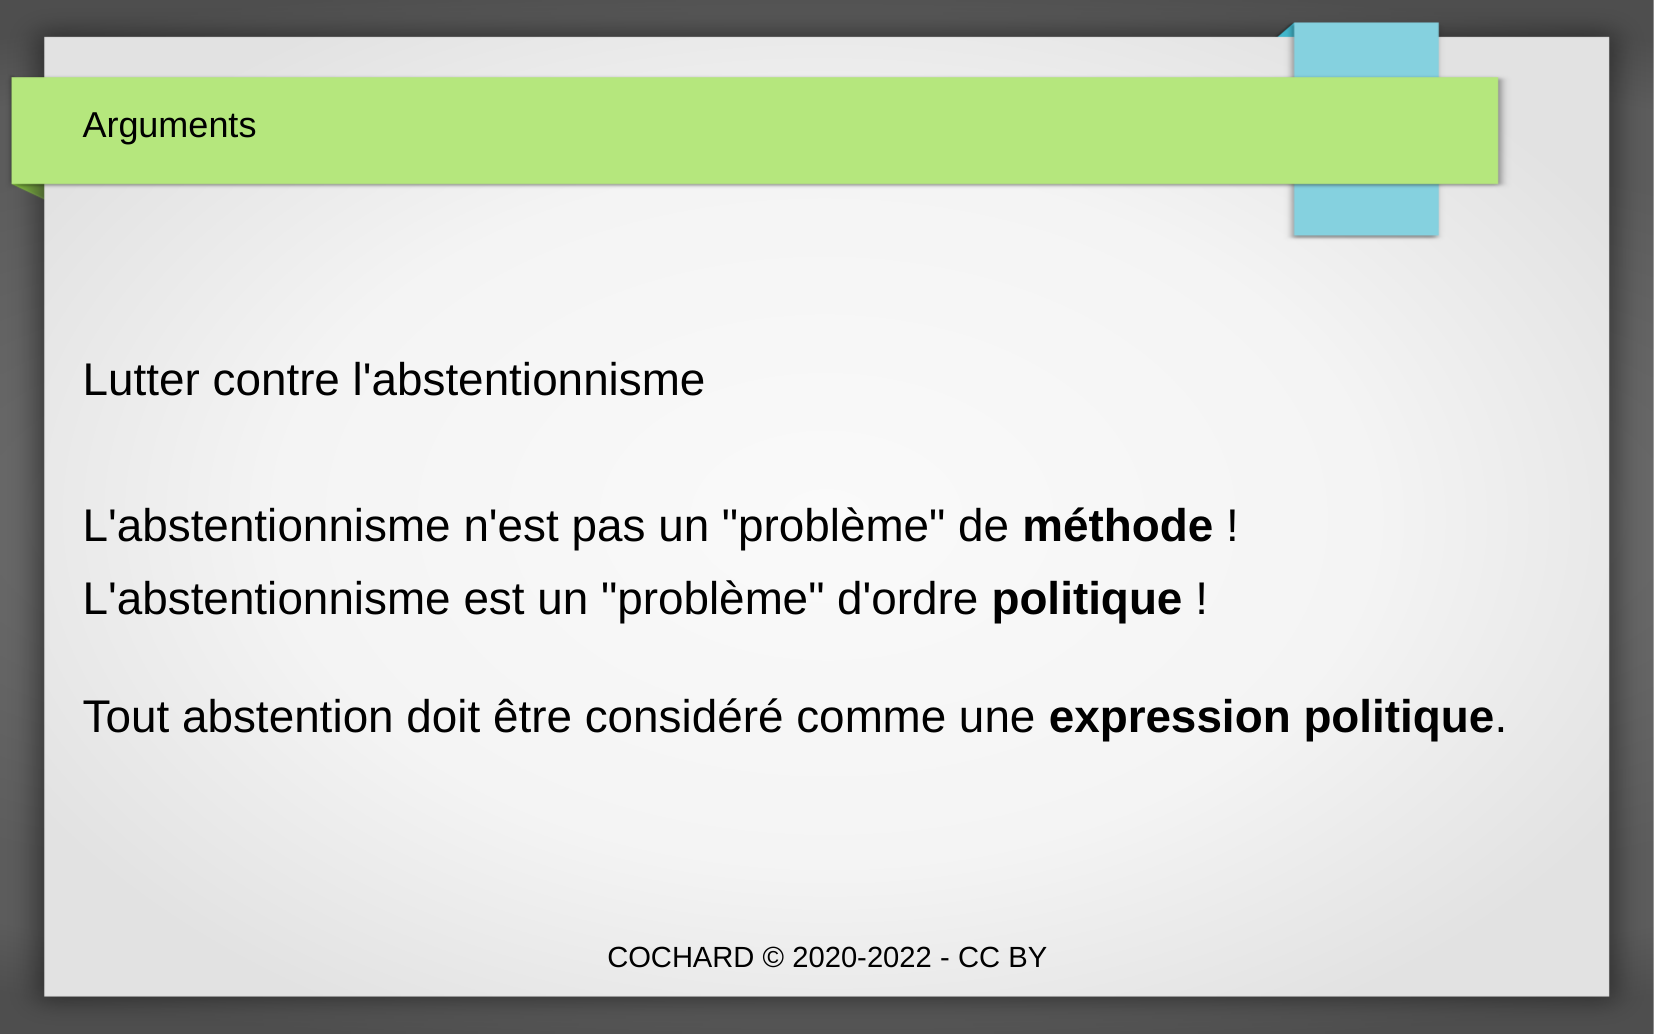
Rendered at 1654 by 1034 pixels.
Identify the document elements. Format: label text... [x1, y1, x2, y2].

title Arguments [82, 39, 1235, 210]
list Lutter contre l'abstentionnisme L'abstentionnisme n'est pas un "problème" de méthode ! L'abstentionnisme est un "problème" d'ordre politique ! Tout abstention doit être considéré comme une expression politique. [82, 249, 1571, 849]
picture [0, 0, 1654, 1034]
